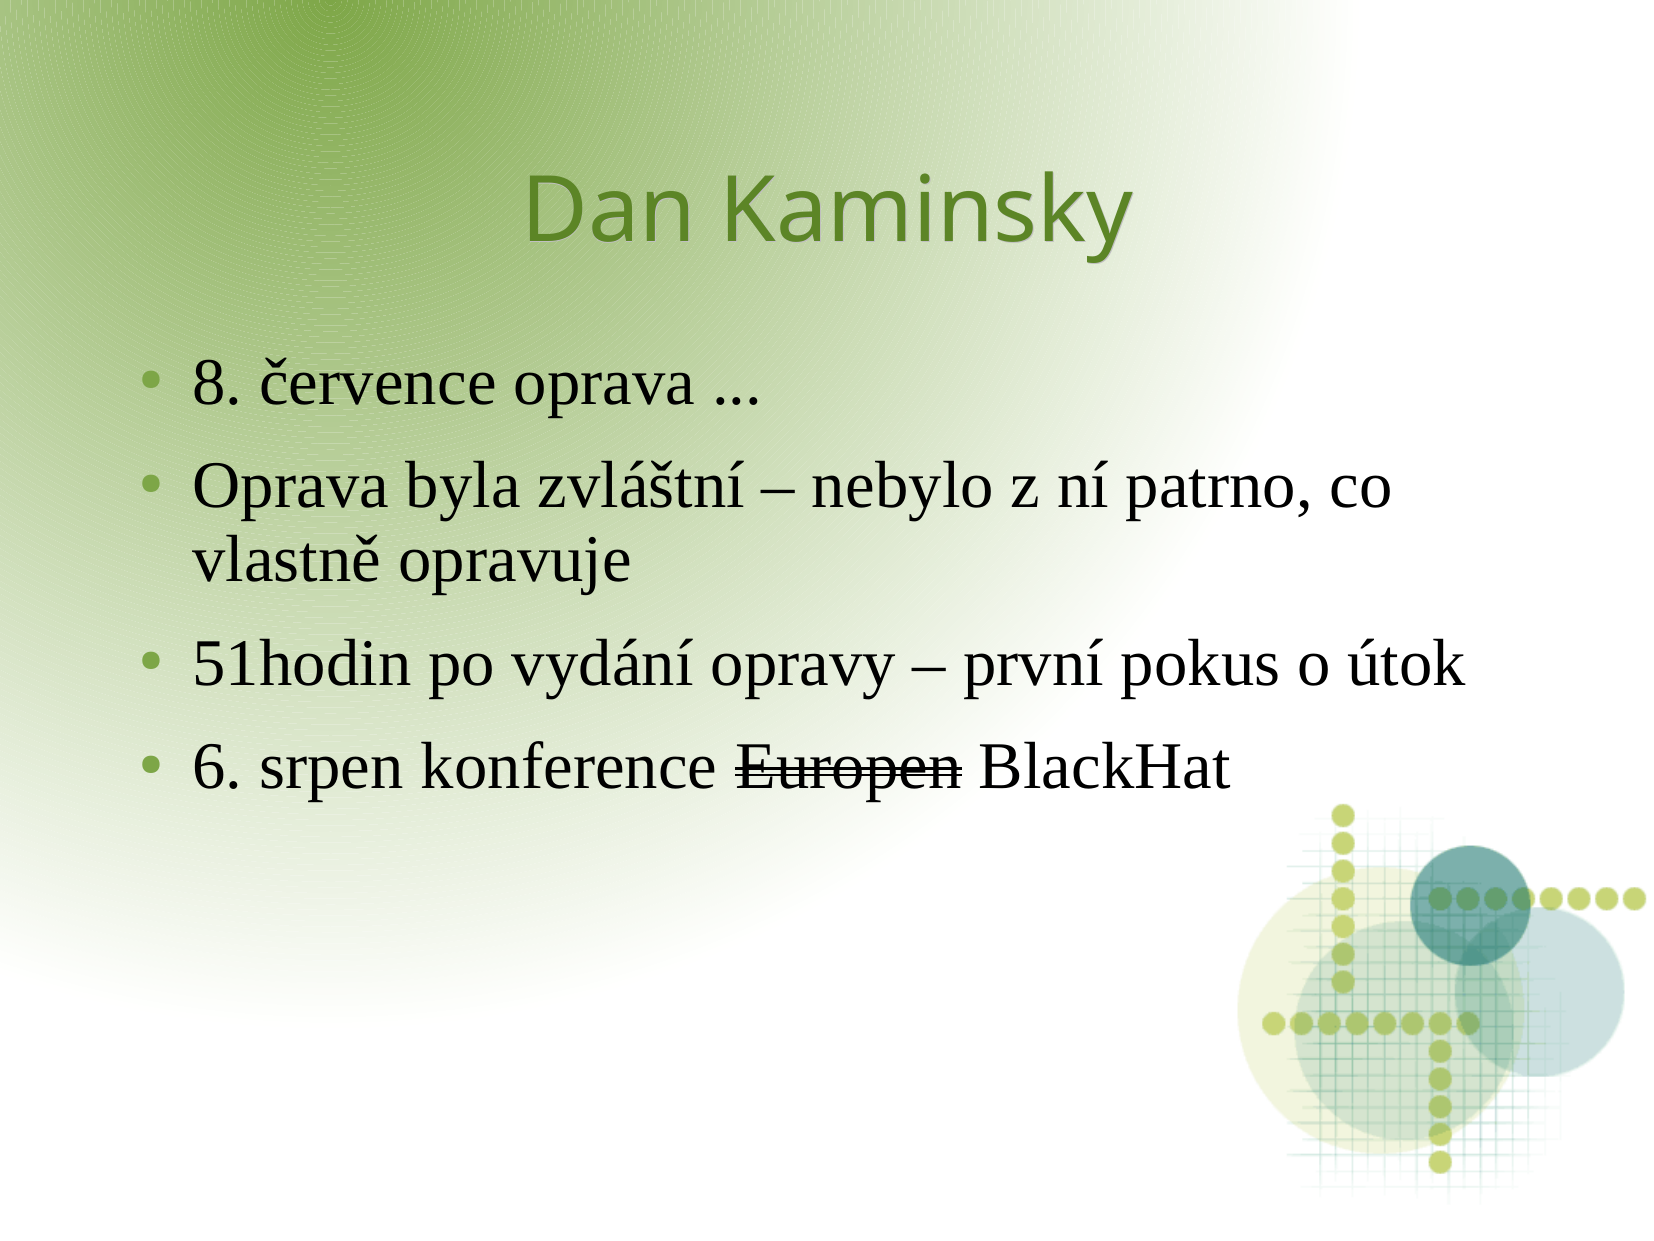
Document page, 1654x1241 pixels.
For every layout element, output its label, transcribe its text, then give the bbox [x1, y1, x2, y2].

title Dan Kaminsky [121, 102, 1534, 311]
list 8. července oprava ... Oprava byla zvláštní – nebylo z ní patrno, co vlastně opravuje 51hodin po vydání opravy – první pokus o útok 6. srpen konference Europen BlackHat [121, 344, 1534, 1127]
picture [1224, 792, 1654, 1211]
